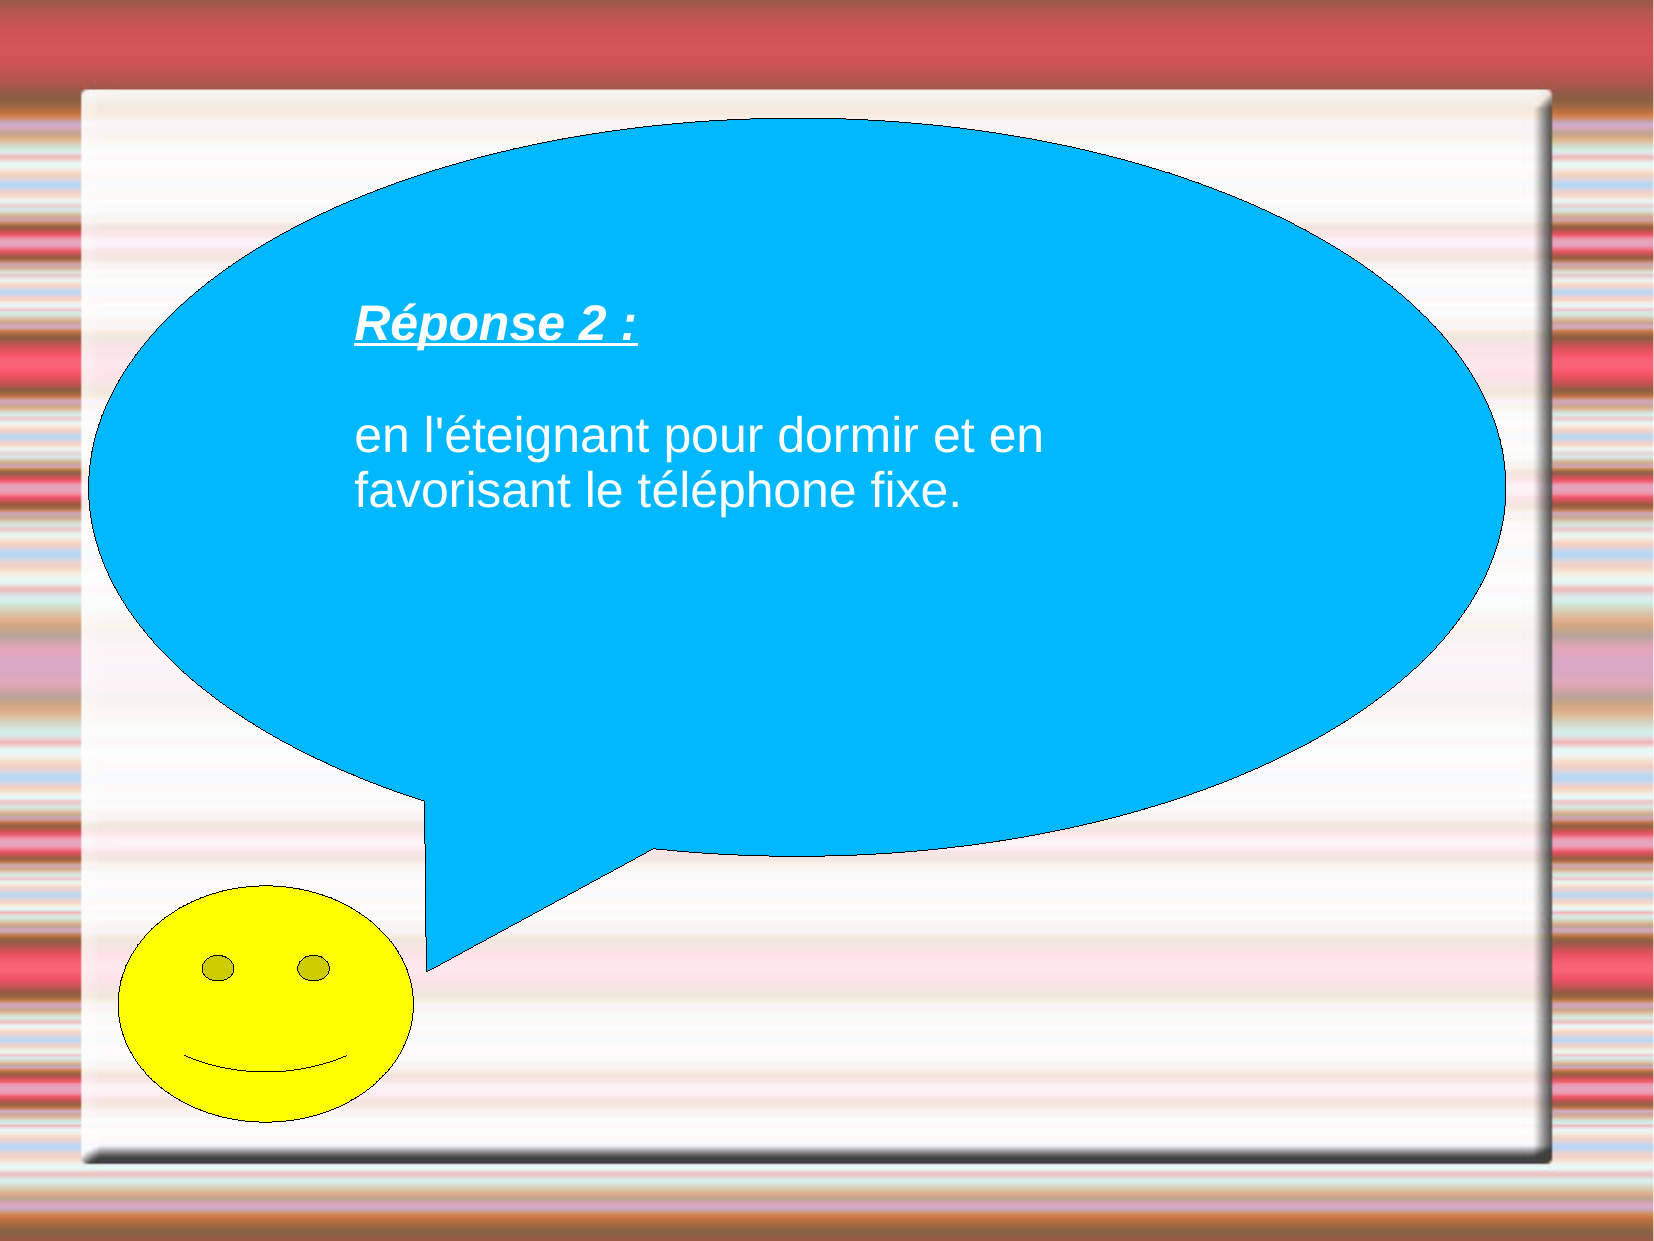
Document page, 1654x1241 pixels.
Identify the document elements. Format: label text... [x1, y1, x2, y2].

text_box Réponse 2 : en l'éteignant pour dormir et en favorisant le téléphone fixe. [354, 295, 1270, 576]
text_box [118, 885, 414, 1123]
text_box [88, 118, 1506, 972]
picture [0, 0, 1654, 1241]
